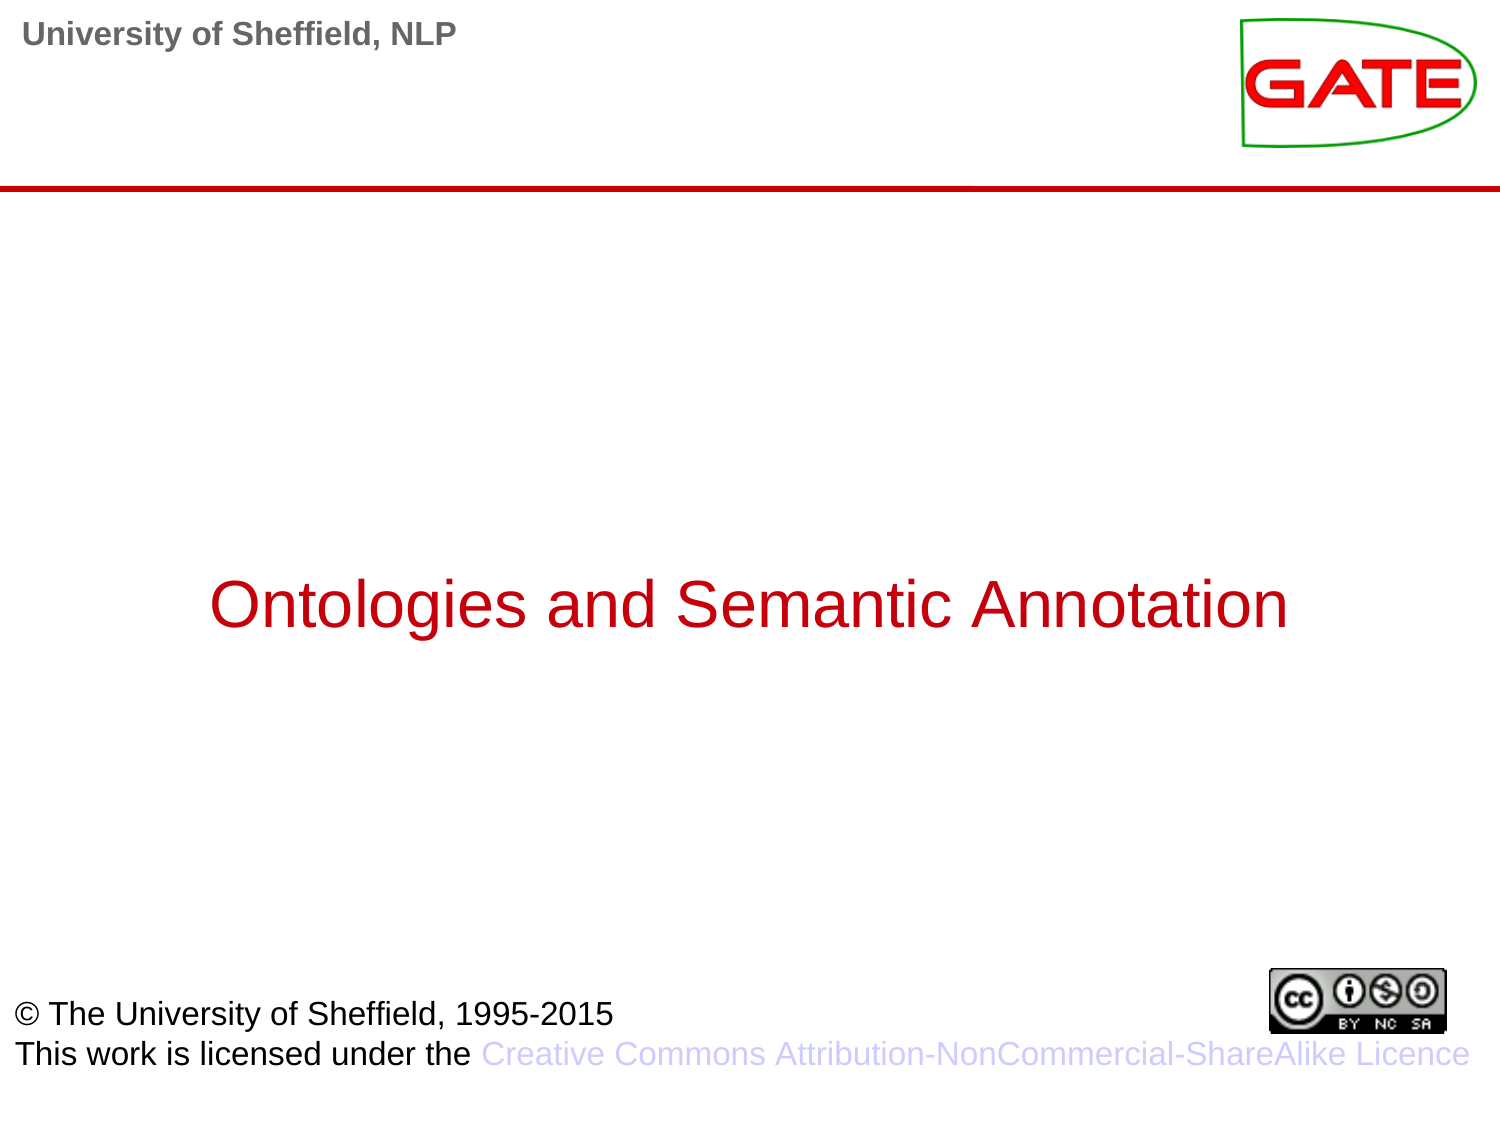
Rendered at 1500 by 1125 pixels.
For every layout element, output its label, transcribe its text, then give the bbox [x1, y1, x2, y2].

picture [1269, 968, 1447, 1034]
text_box © The University of Sheffield, 1995-2015 This work is licensed under the Creative Commons Attribution-NonCommercial-ShareAlike Licence [0, 944, 1500, 1122]
picture [1240, 18, 1477, 148]
title Ontologies and Semantic Annotation [0, 486, 1500, 720]
